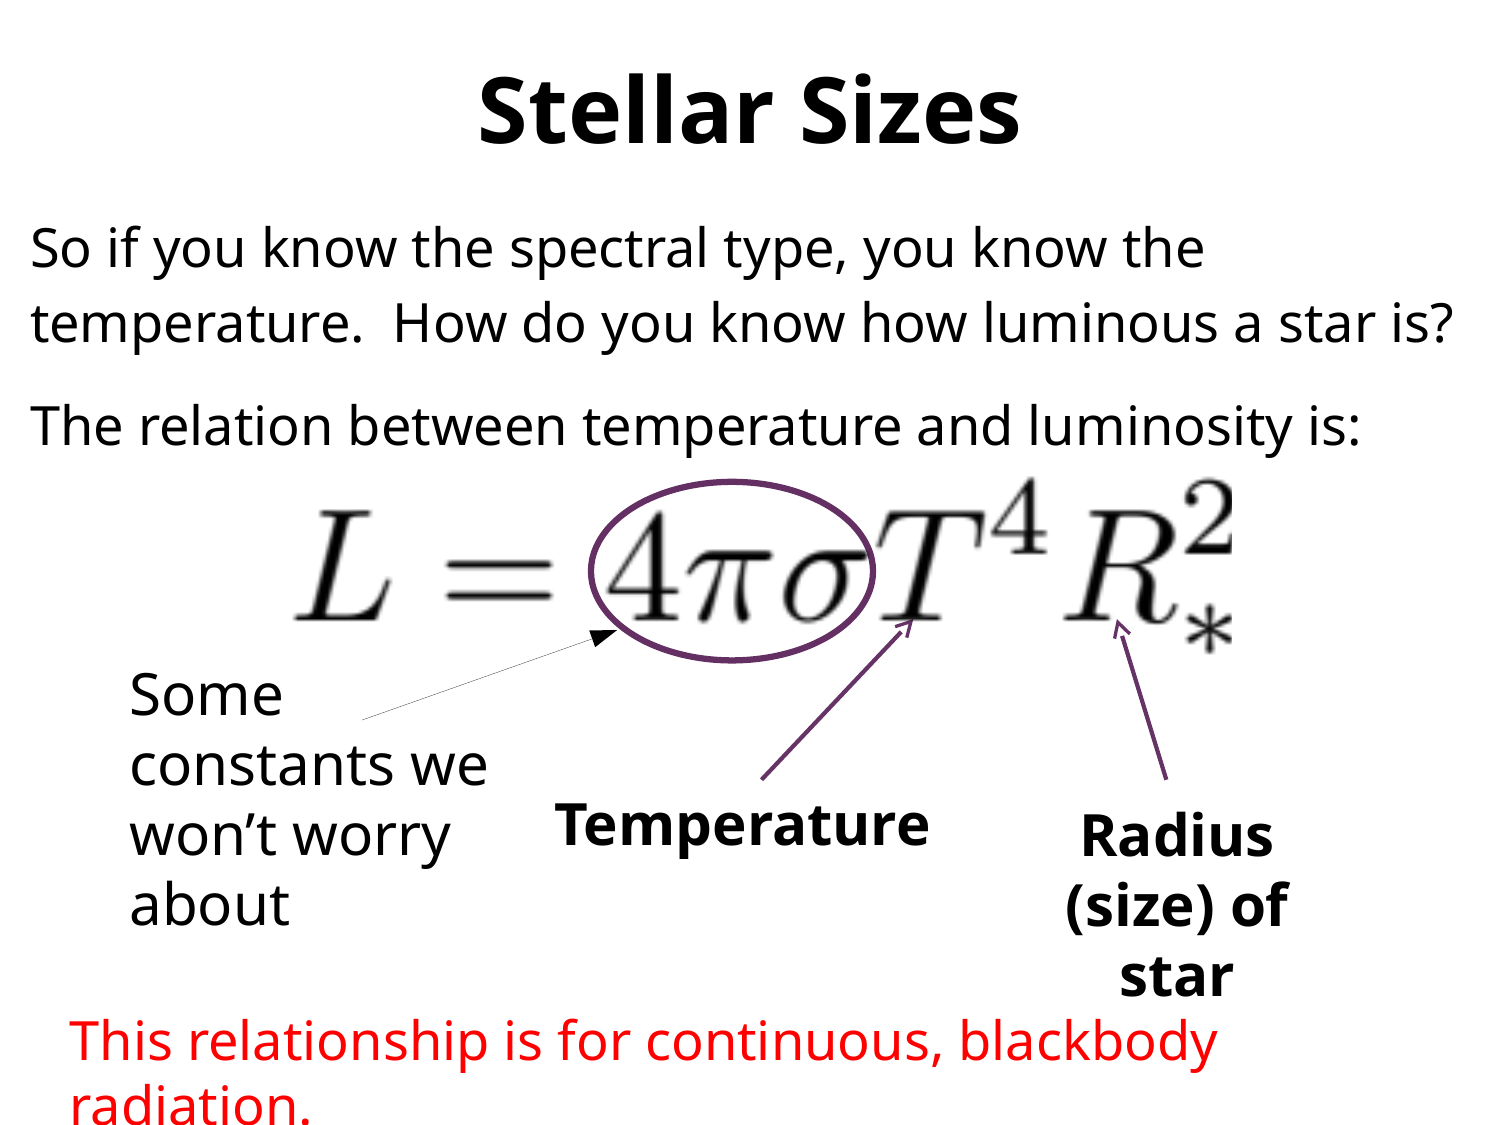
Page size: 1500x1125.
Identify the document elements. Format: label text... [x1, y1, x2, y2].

title Stellar Sizes [30, 55, 1471, 163]
list So if you know the spectral type, you know the temperature. How do you know how luminous a star is? The relation between temperature and luminosity is: [30, 210, 1471, 1036]
text_box Temperature [539, 779, 1117, 865]
picture [291, 476, 1232, 655]
text_box This relationship is for continuous, blackbody radiation. [54, 1036, 1470, 1125]
text_box Some constants we won’t worry about [114, 649, 539, 945]
text_box Radius (size) of star [987, 791, 1368, 1016]
